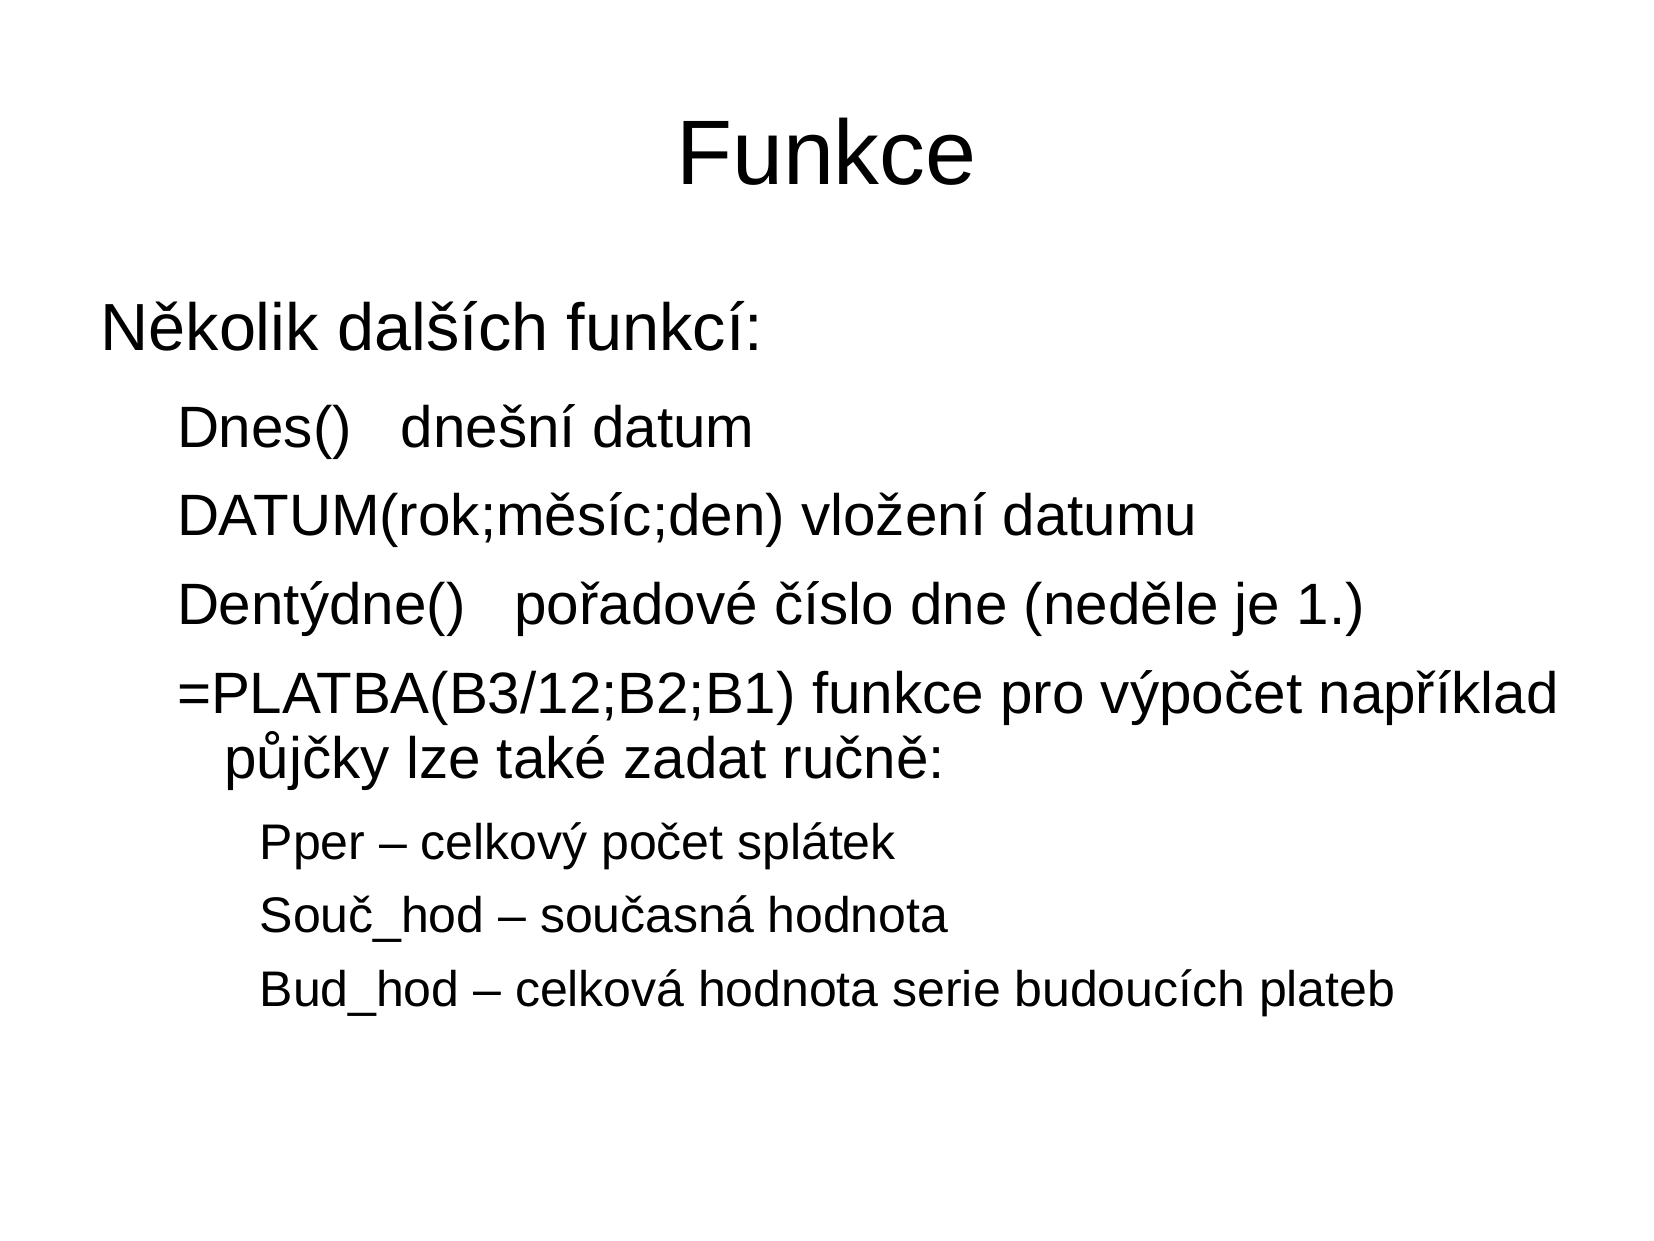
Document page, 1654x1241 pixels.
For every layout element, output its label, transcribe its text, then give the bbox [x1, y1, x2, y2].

list Několik dalších funkcí: Dnes() dnešní datum DATUM(rok;měsíc;den) vložení datumu Dentýdne() pořadové číslo dne (neděle je 1.) =PLATBA(B3/12;B2;B1) funkce pro výpočet například půjčky lze také zadat ručně: Pper – celkový počet splátek Souč_hod – současná hodnota Bud_hod – celková hodnota serie budoucích plateb [82, 290, 1571, 1094]
title Funkce [82, 56, 1571, 250]
